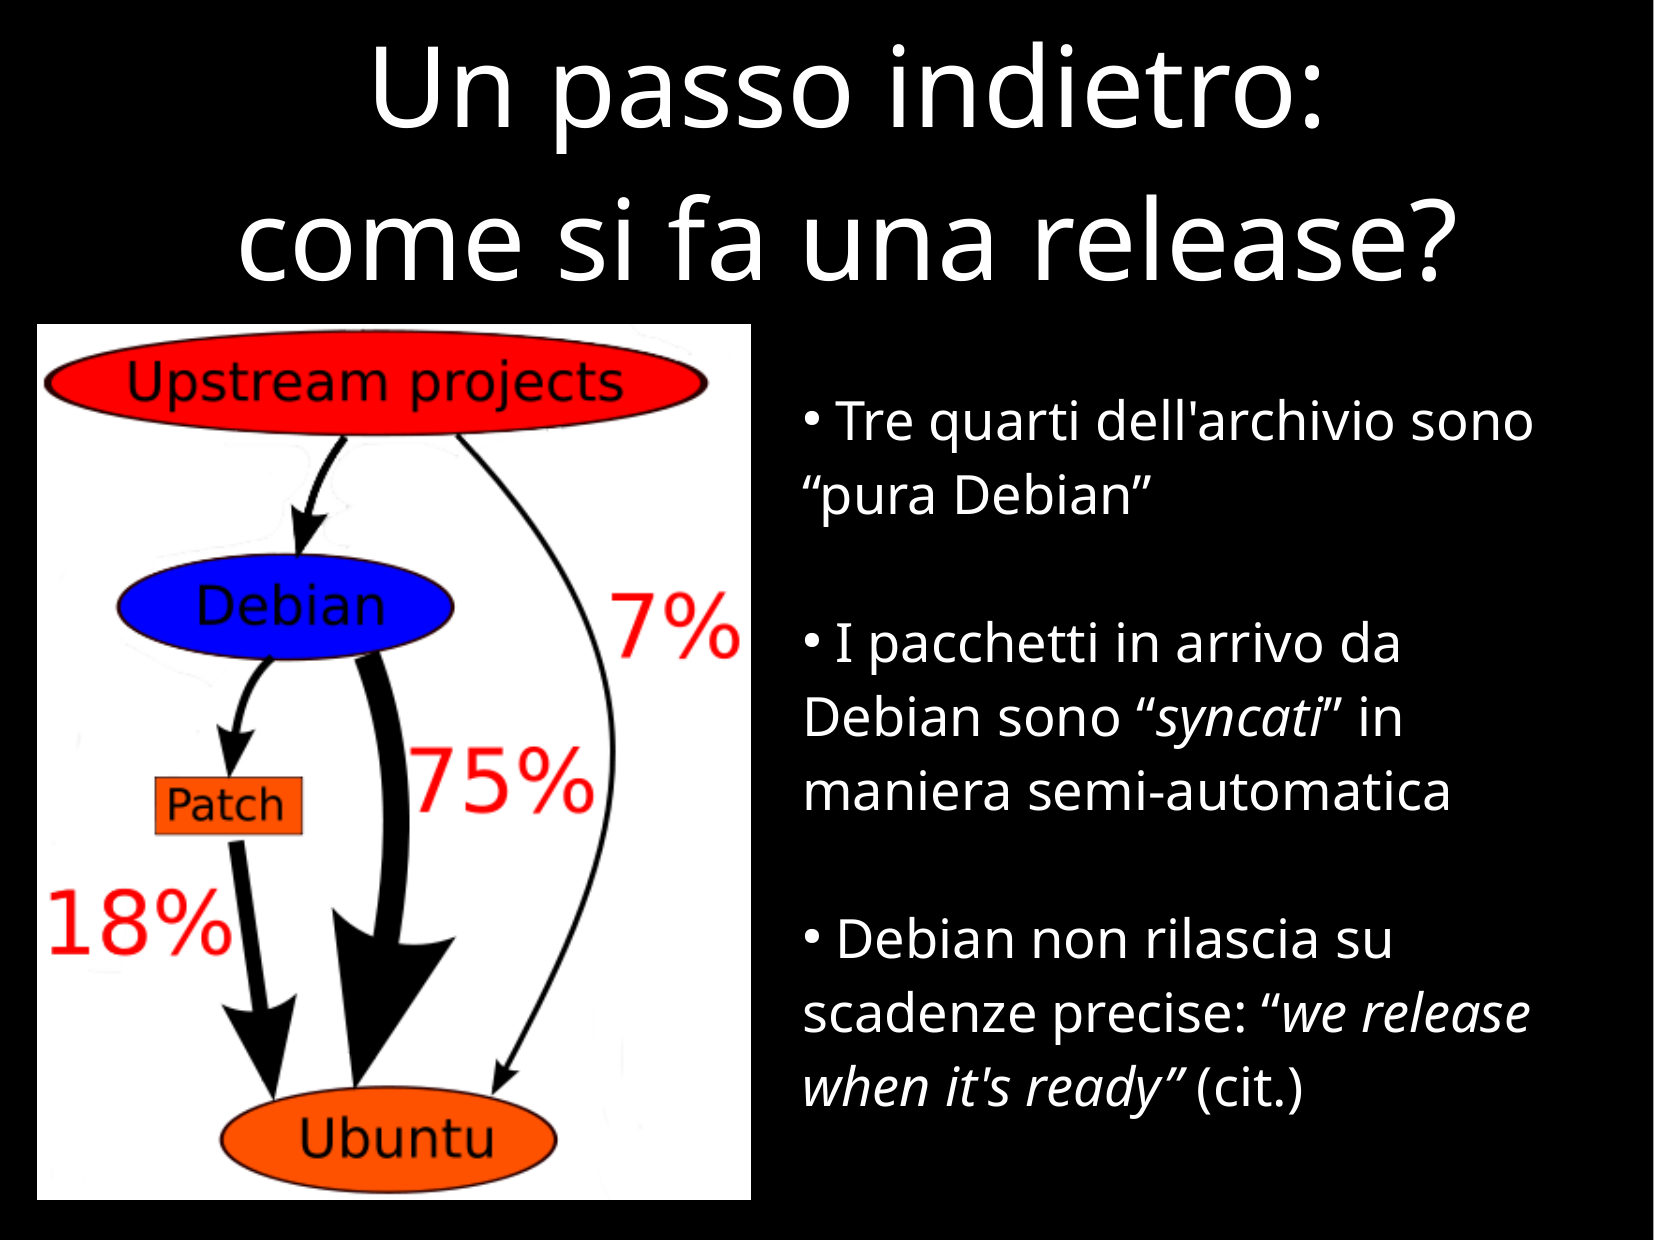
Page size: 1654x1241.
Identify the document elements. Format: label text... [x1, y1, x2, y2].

text_box Tre quarti dell'archivio sono “pura Debian” I pacchetti in arrivo da Debian sono “syncati” in maniera semi-automatica Debian non rilascia su scadenze precise: “we release when it's ready” (cit.) [787, 375, 1613, 1000]
picture [37, 324, 751, 1201]
text_box Un passo indietro: come si fa una release? [220, 0, 1429, 354]
